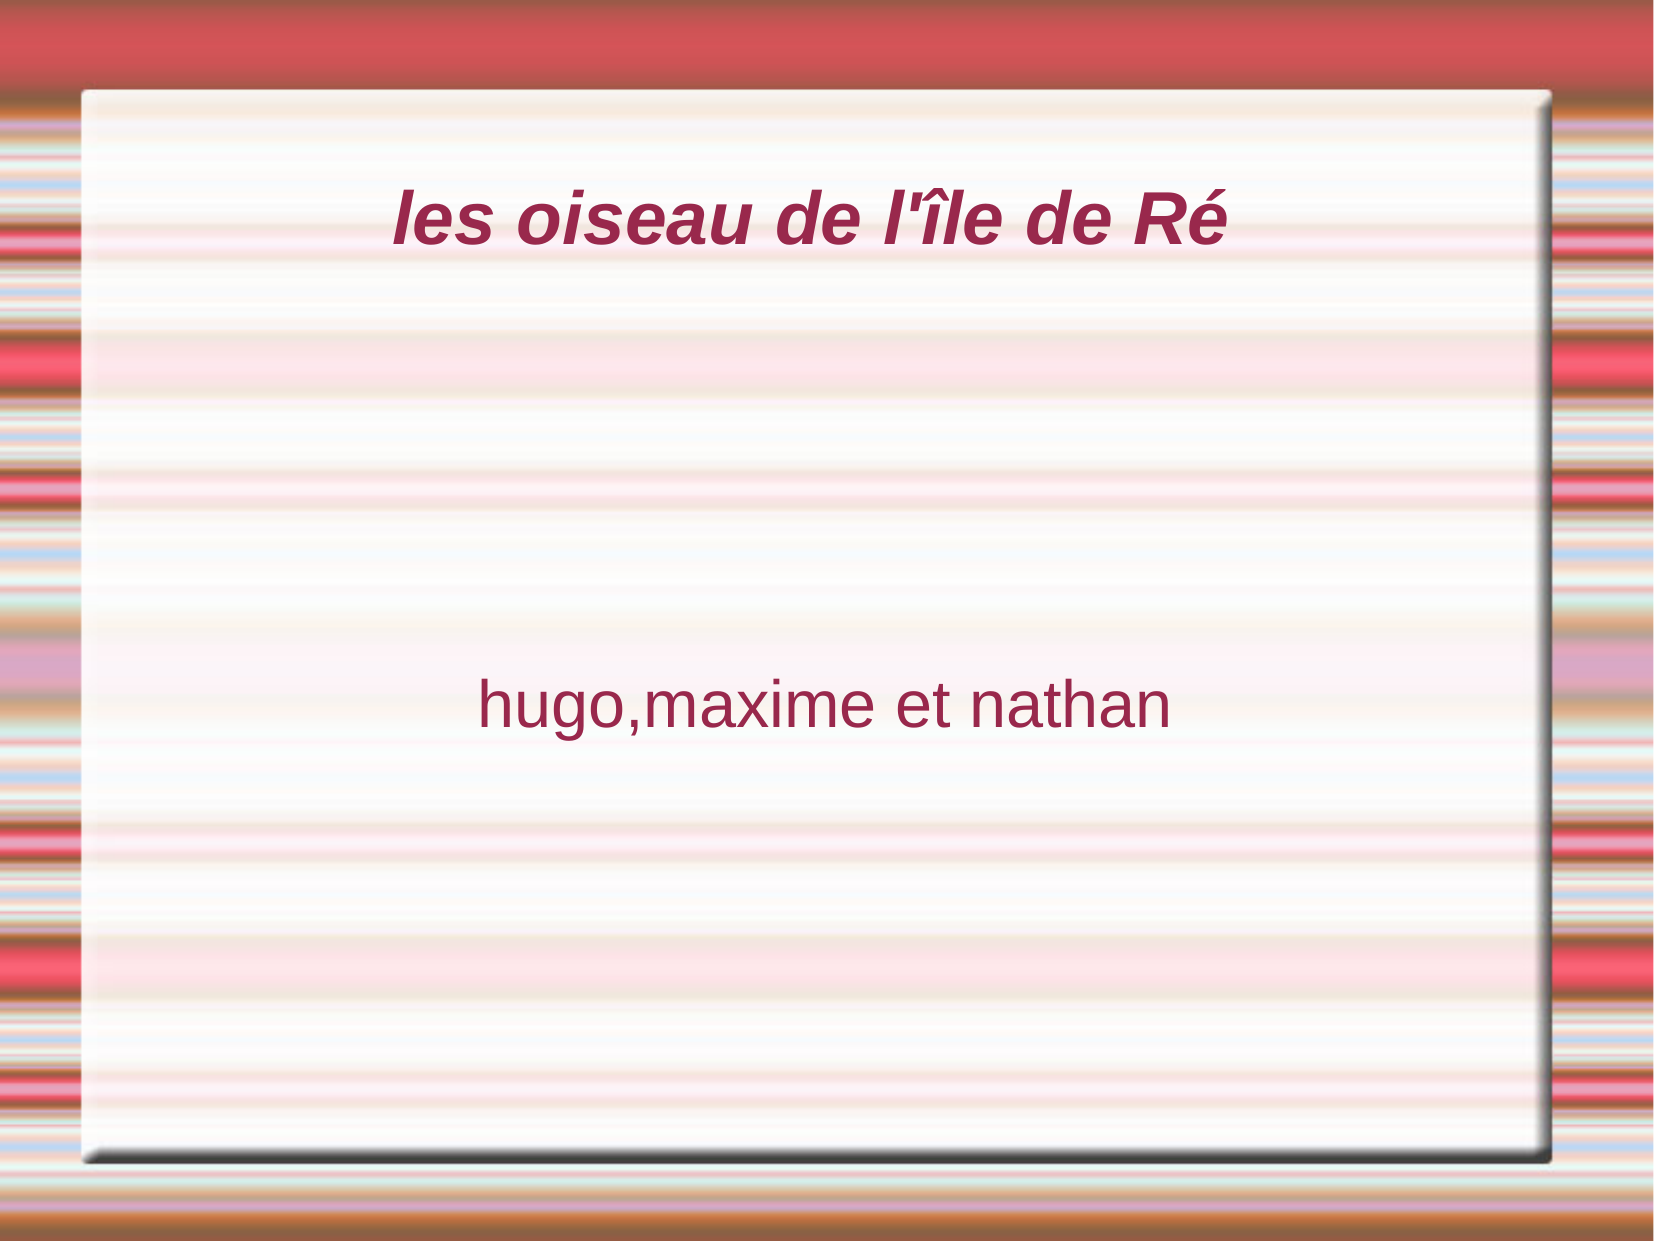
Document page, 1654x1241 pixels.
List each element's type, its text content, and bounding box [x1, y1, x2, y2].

picture [0, 0, 1654, 1241]
title les oiseau de l'île de Ré [88, 114, 1534, 322]
subtitle hugo,maxime et nathan [134, 350, 1516, 1133]
